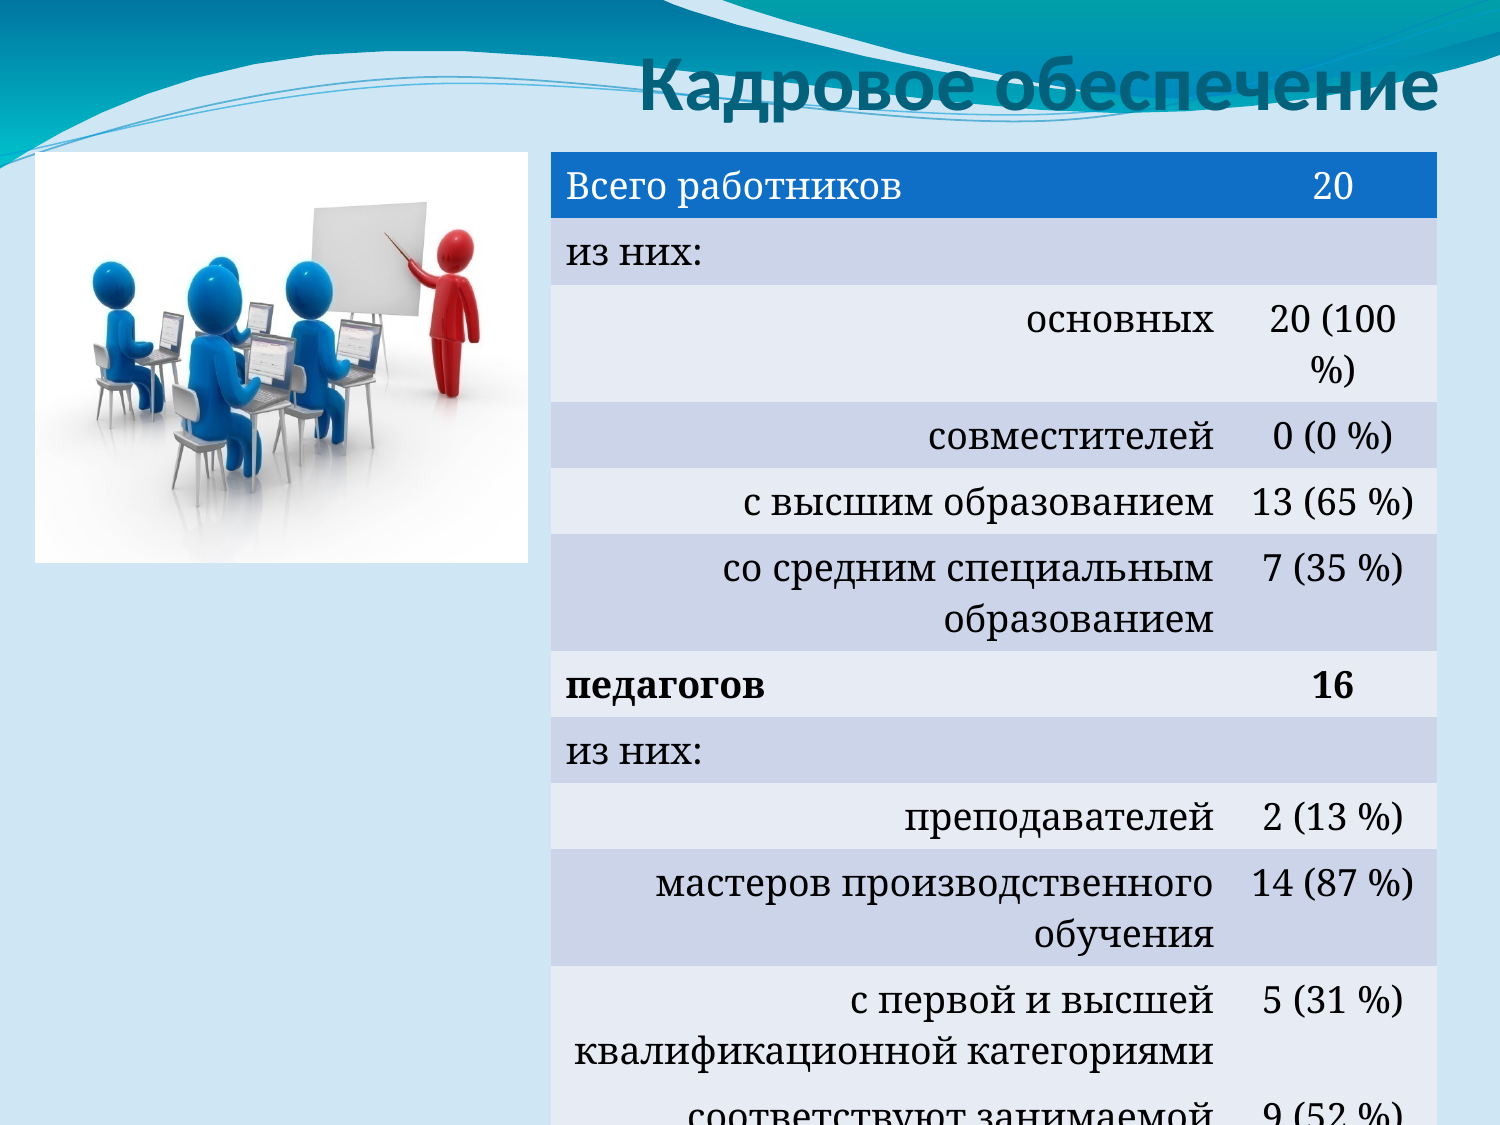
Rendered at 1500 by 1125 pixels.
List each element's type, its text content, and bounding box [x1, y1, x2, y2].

table_cell с первой и высшей квалификационной категориями [551, 966, 1229, 1083]
table_cell 20 (100 %) [1229, 285, 1437, 402]
table_cell 0 (0 %) [1229, 402, 1437, 468]
table_cell преподавателей [551, 783, 1229, 849]
table_cell [1229, 717, 1437, 783]
table_cell с высшим образованием [551, 468, 1229, 534]
table_cell 9 (52 %) [1229, 1083, 1437, 1125]
table_cell мастеров производственного обучения [551, 849, 1229, 966]
table_cell педагогов [551, 651, 1229, 717]
table_cell 13 (65 %) [1229, 468, 1437, 534]
table_cell со средним специальным образованием [551, 534, 1229, 651]
table_header Всего работников [551, 152, 1229, 218]
table_cell 16 [1229, 651, 1437, 717]
table_header 20 [1229, 152, 1437, 218]
table_cell совместителей [551, 402, 1229, 468]
table_cell соответствуют занимаемой должности [551, 1083, 1229, 1125]
table_cell основных [551, 285, 1229, 402]
table_cell 5 (31 %) [1229, 966, 1437, 1083]
title Кадровое обеспечение [105, 23, 1456, 141]
table_cell [1229, 218, 1437, 285]
picture [35, 152, 528, 563]
table_cell из них: [551, 218, 1229, 285]
table_cell 7 (35 %) [1229, 534, 1437, 651]
table_cell из них: [551, 717, 1229, 783]
table_cell 14 (87 %) [1229, 849, 1437, 966]
table_cell 2 (13 %) [1229, 783, 1437, 849]
